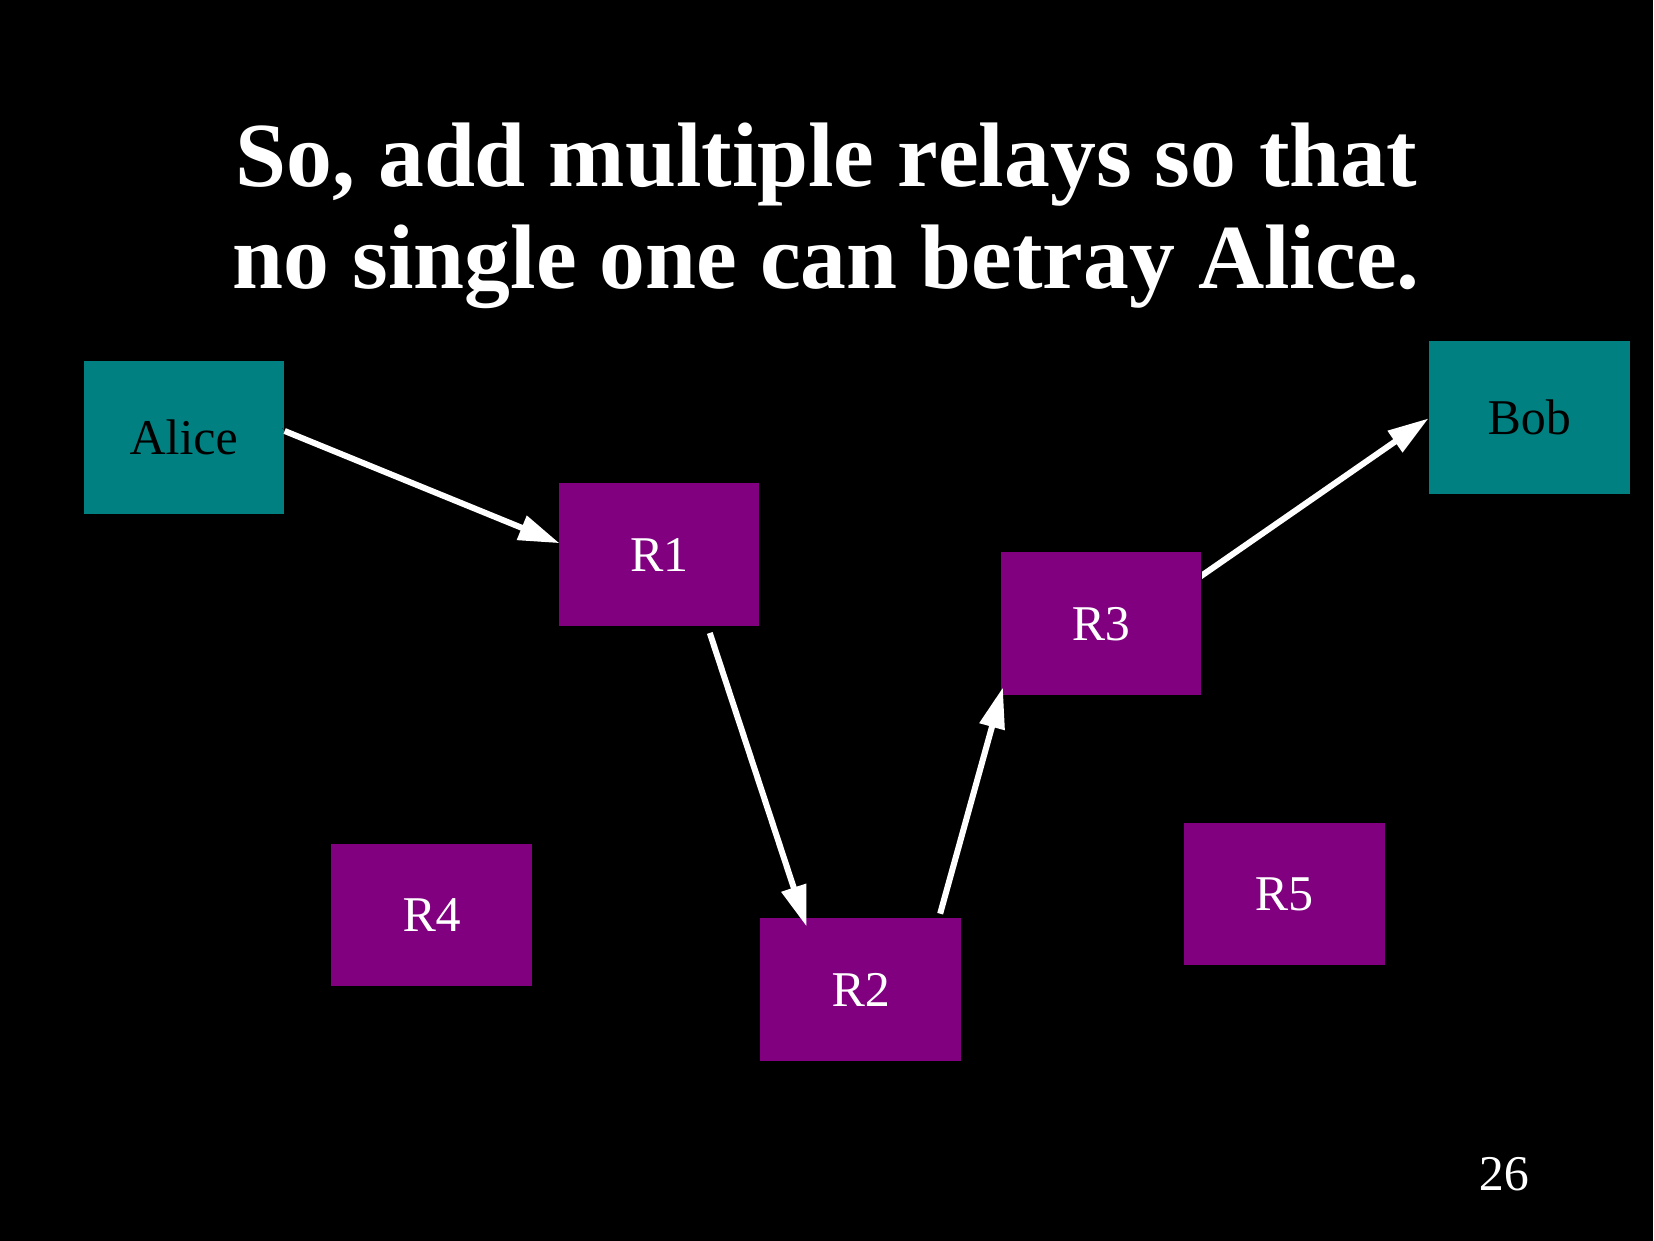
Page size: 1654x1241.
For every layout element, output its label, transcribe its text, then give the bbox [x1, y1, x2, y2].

text_box Bob [1428, 340, 1631, 495]
text_box Alice [83, 360, 285, 515]
text_box R2 [759, 917, 962, 1062]
text_box R1 [558, 482, 760, 627]
text_box R3 [1000, 551, 1202, 696]
text_box R4 [330, 843, 533, 987]
text_box R5 [1183, 822, 1386, 966]
title So, add multiple relays so that no single one can betray Alice. [121, 95, 1534, 318]
